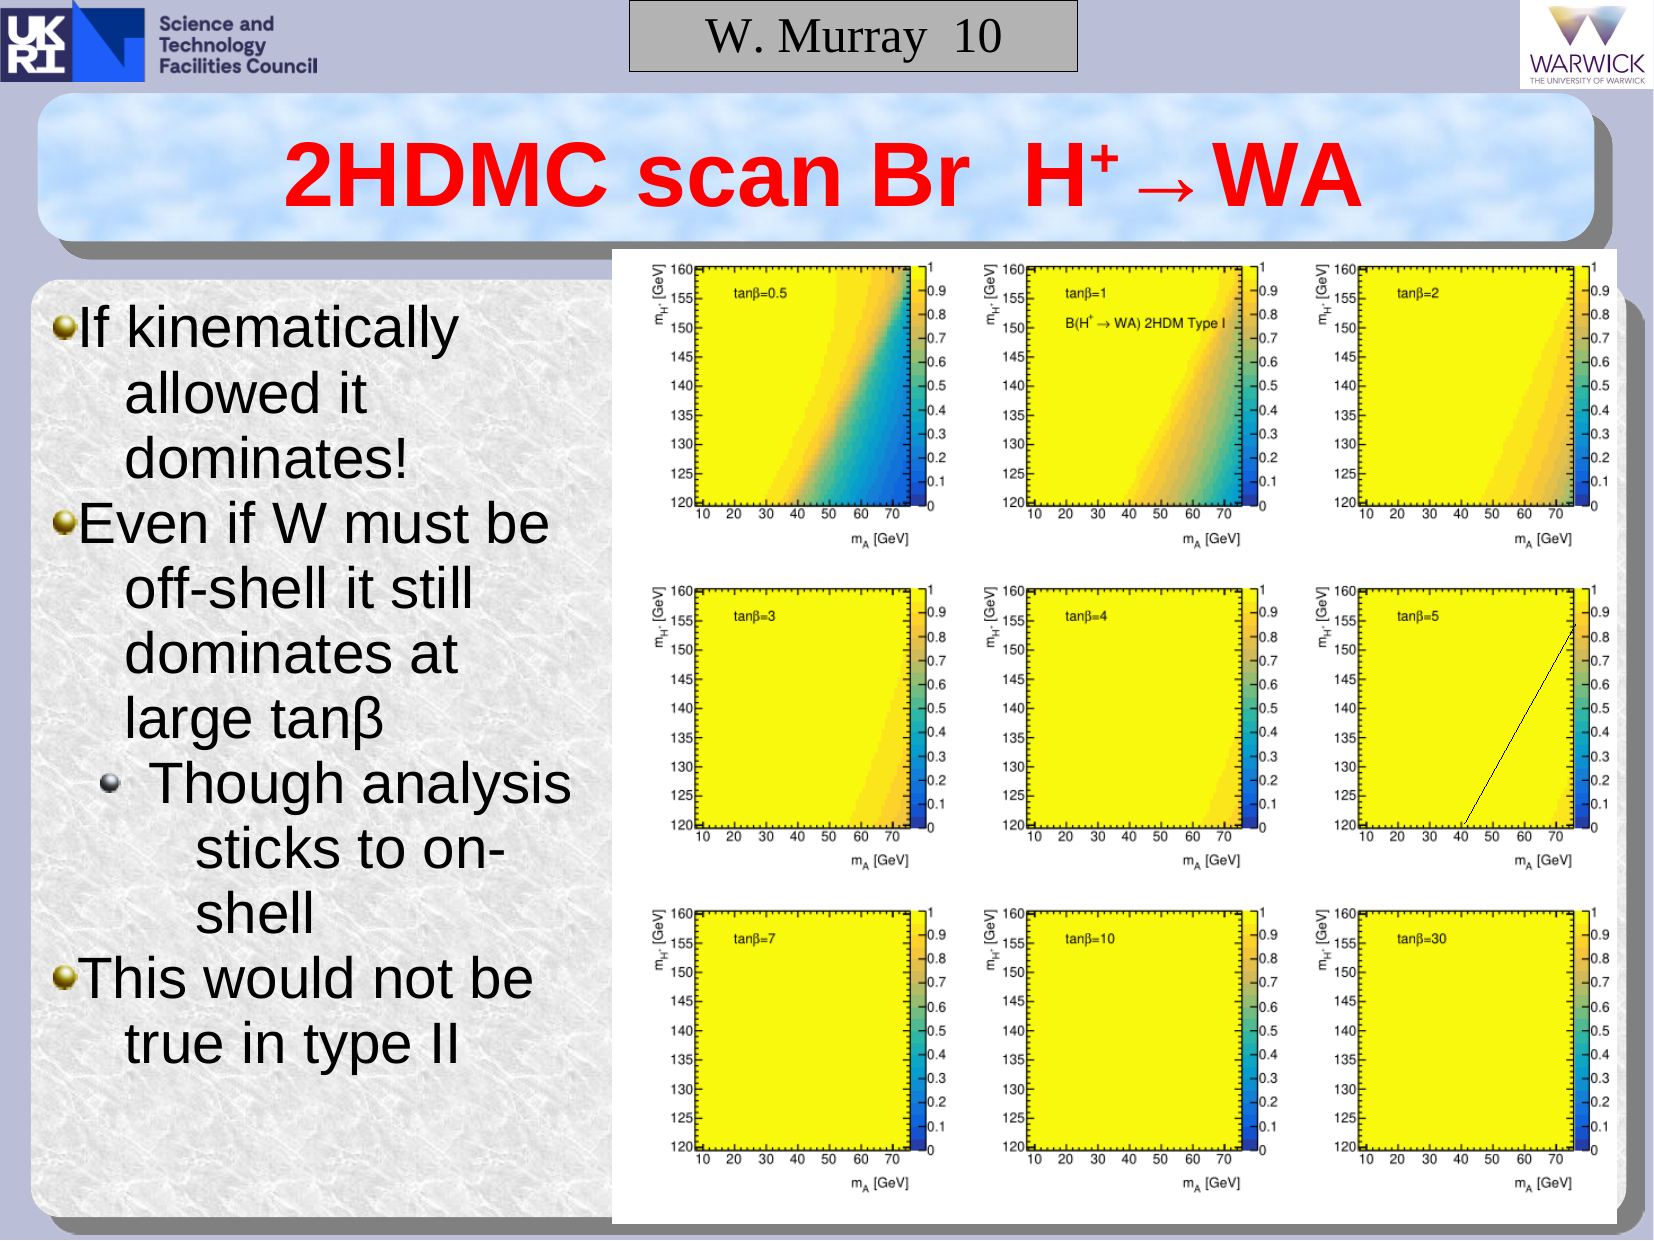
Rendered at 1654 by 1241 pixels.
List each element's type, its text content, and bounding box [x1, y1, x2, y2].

picture [37, 93, 1581, 242]
picture [1584, 103, 1595, 232]
title 2HDMC scan Br H+→WA [90, 101, 1584, 249]
list If kinematically allowed it dominates! Even if W must be off-shell it still dominates at large tanβ Though analysis sticks to on-shell This would not be true in type II [53, 295, 591, 1217]
picture [1520, 0, 1654, 89]
picture [30, 249, 1627, 1224]
picture [0, 0, 317, 82]
